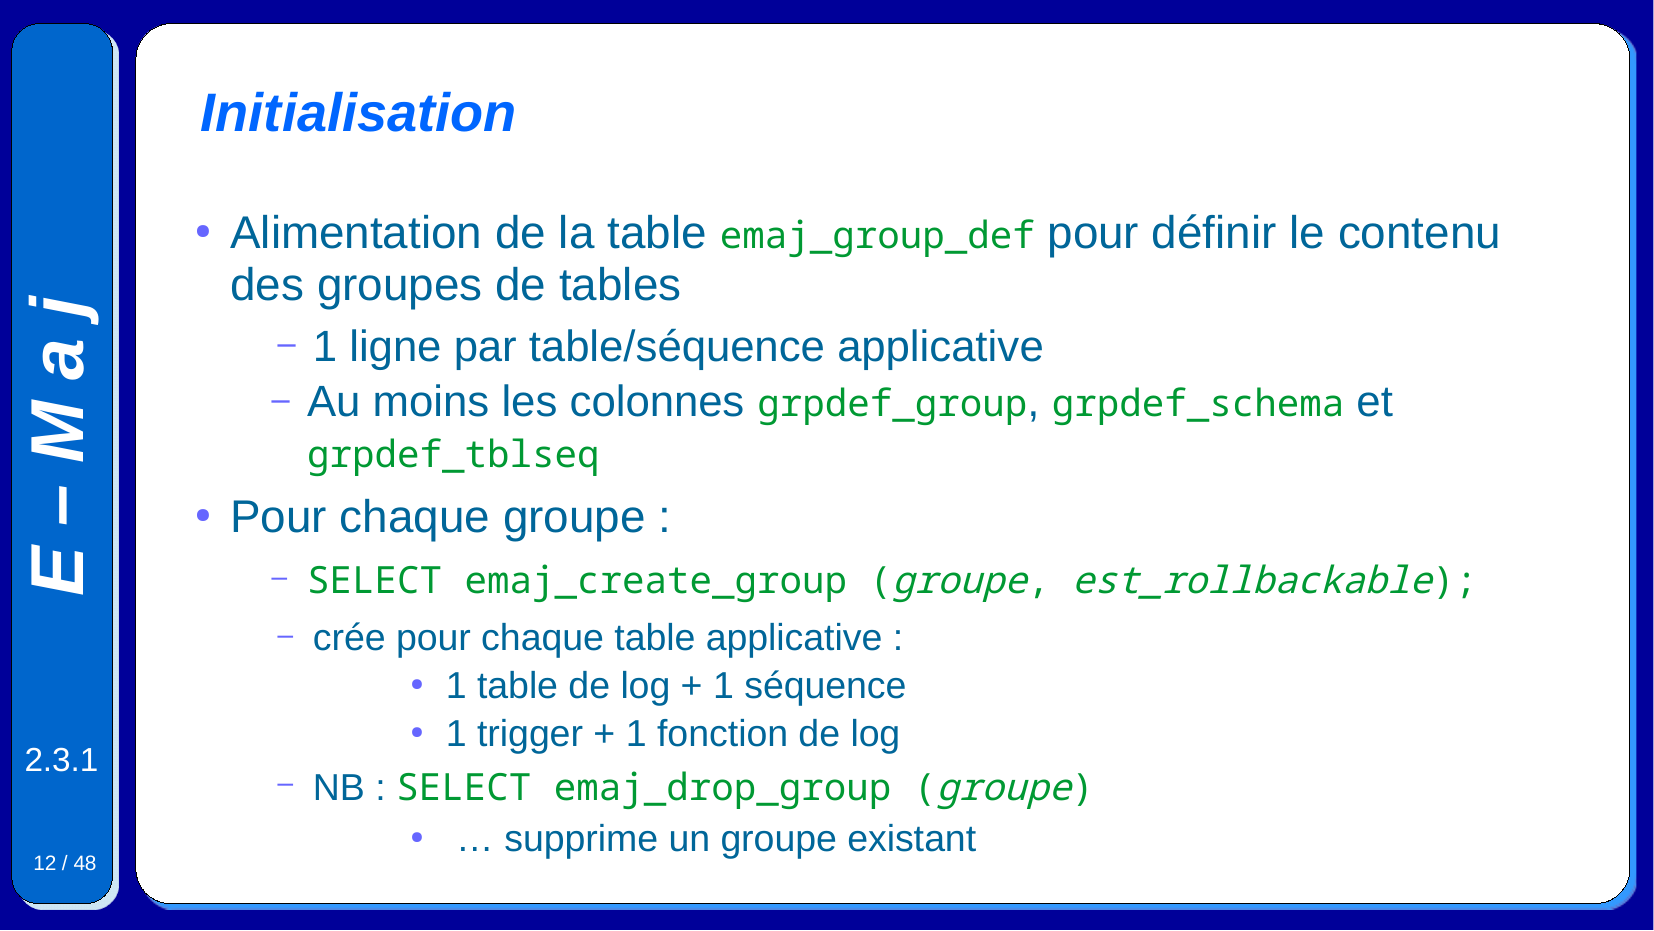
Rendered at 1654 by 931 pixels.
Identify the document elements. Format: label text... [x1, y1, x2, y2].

list Alimentation de la table emaj_group_def pour définir le contenu des groupes de tables 1 ligne par table/séquence applicative Au moins les colonnes grpdef_group, grpdef_schema et grpdef_tblseq Pour chaque groupe : SELECT emaj_create_group (groupe, est_rollbackable); crée pour chaque table applicative : 1 table de log + 1 séquence 1 trigger + 1 fonction de log NB : SELECT emaj_drop_group (groupe) … supprime un groupe existant [177, 206, 1587, 839]
title Initialisation [200, 34, 1575, 191]
